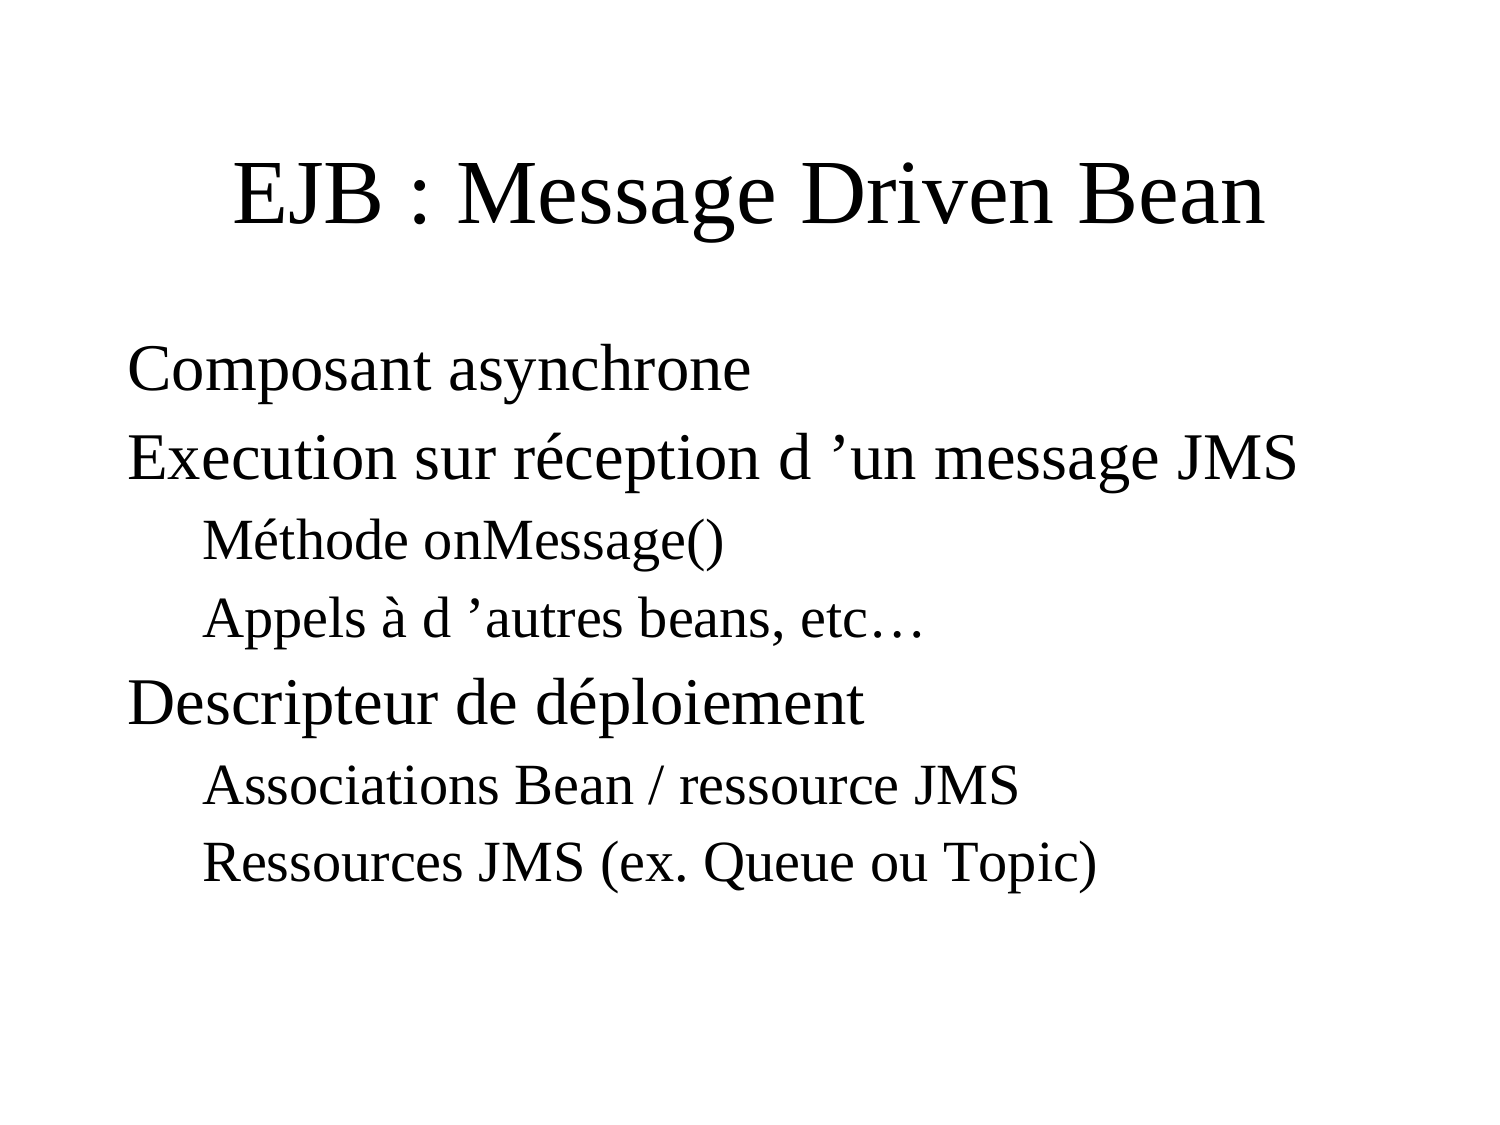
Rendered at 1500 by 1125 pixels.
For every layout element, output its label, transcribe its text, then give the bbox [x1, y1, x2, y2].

list Composant asynchrone Execution sur réception d ’un message JMS Méthode onMessage() Appels à d ’autres beans, etc… Descripteur de déploiement Associations Bean / ressource JMS Ressources JMS (ex. Queue ou Topic) [112, 324, 1388, 1000]
title EJB : Message Driven Bean [112, 99, 1388, 288]
